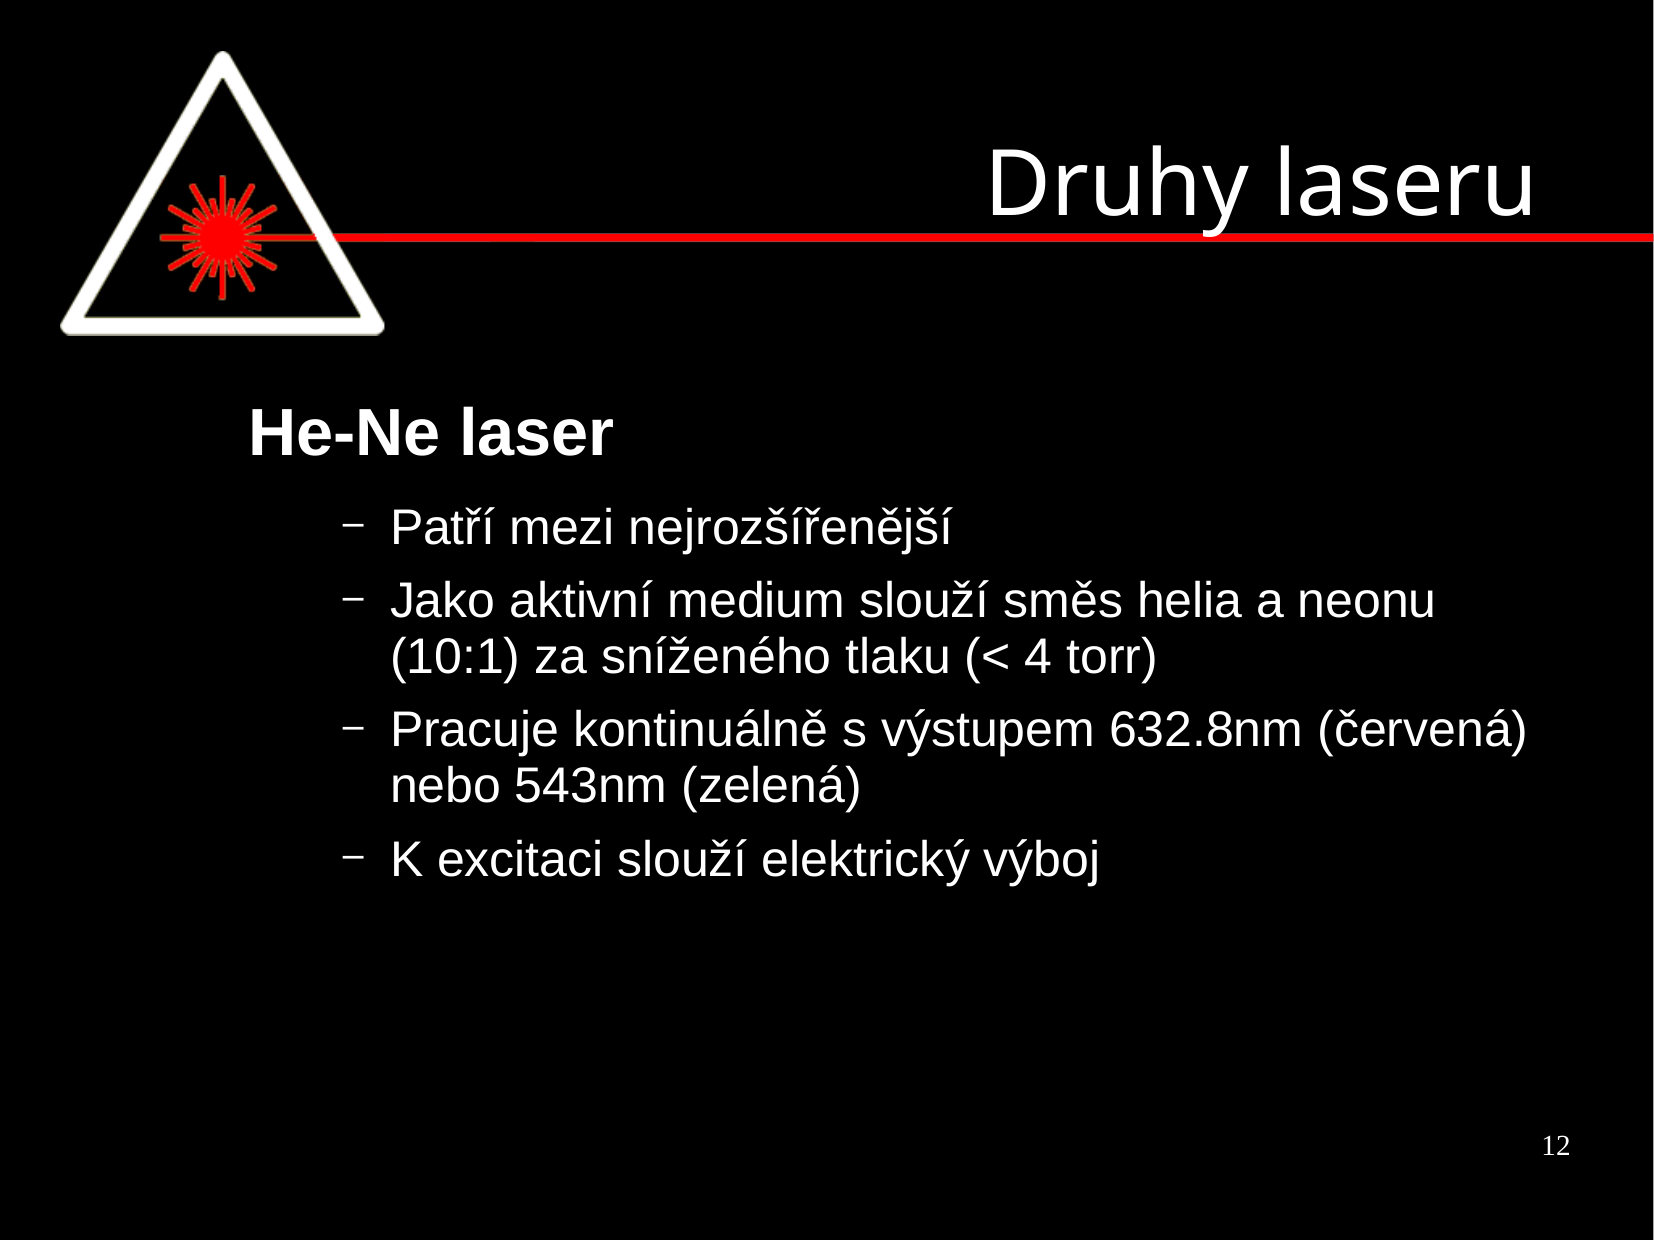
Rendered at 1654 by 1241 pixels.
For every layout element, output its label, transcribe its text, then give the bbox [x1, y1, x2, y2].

title Druhy laseru [50, 75, 1540, 283]
list He-Ne laser Patří mezi nejrozšířenější Jako aktivní medium slouží směs helia a neonu (10:1) za sníženého tlaku (< 4 torr) Pracuje kontinuálně s výstupem 632.8nm (červená) nebo 543nm (zelená) K excitaci slouží elektrický výboj [177, 394, 1571, 1094]
picture [60, 51, 1654, 336]
